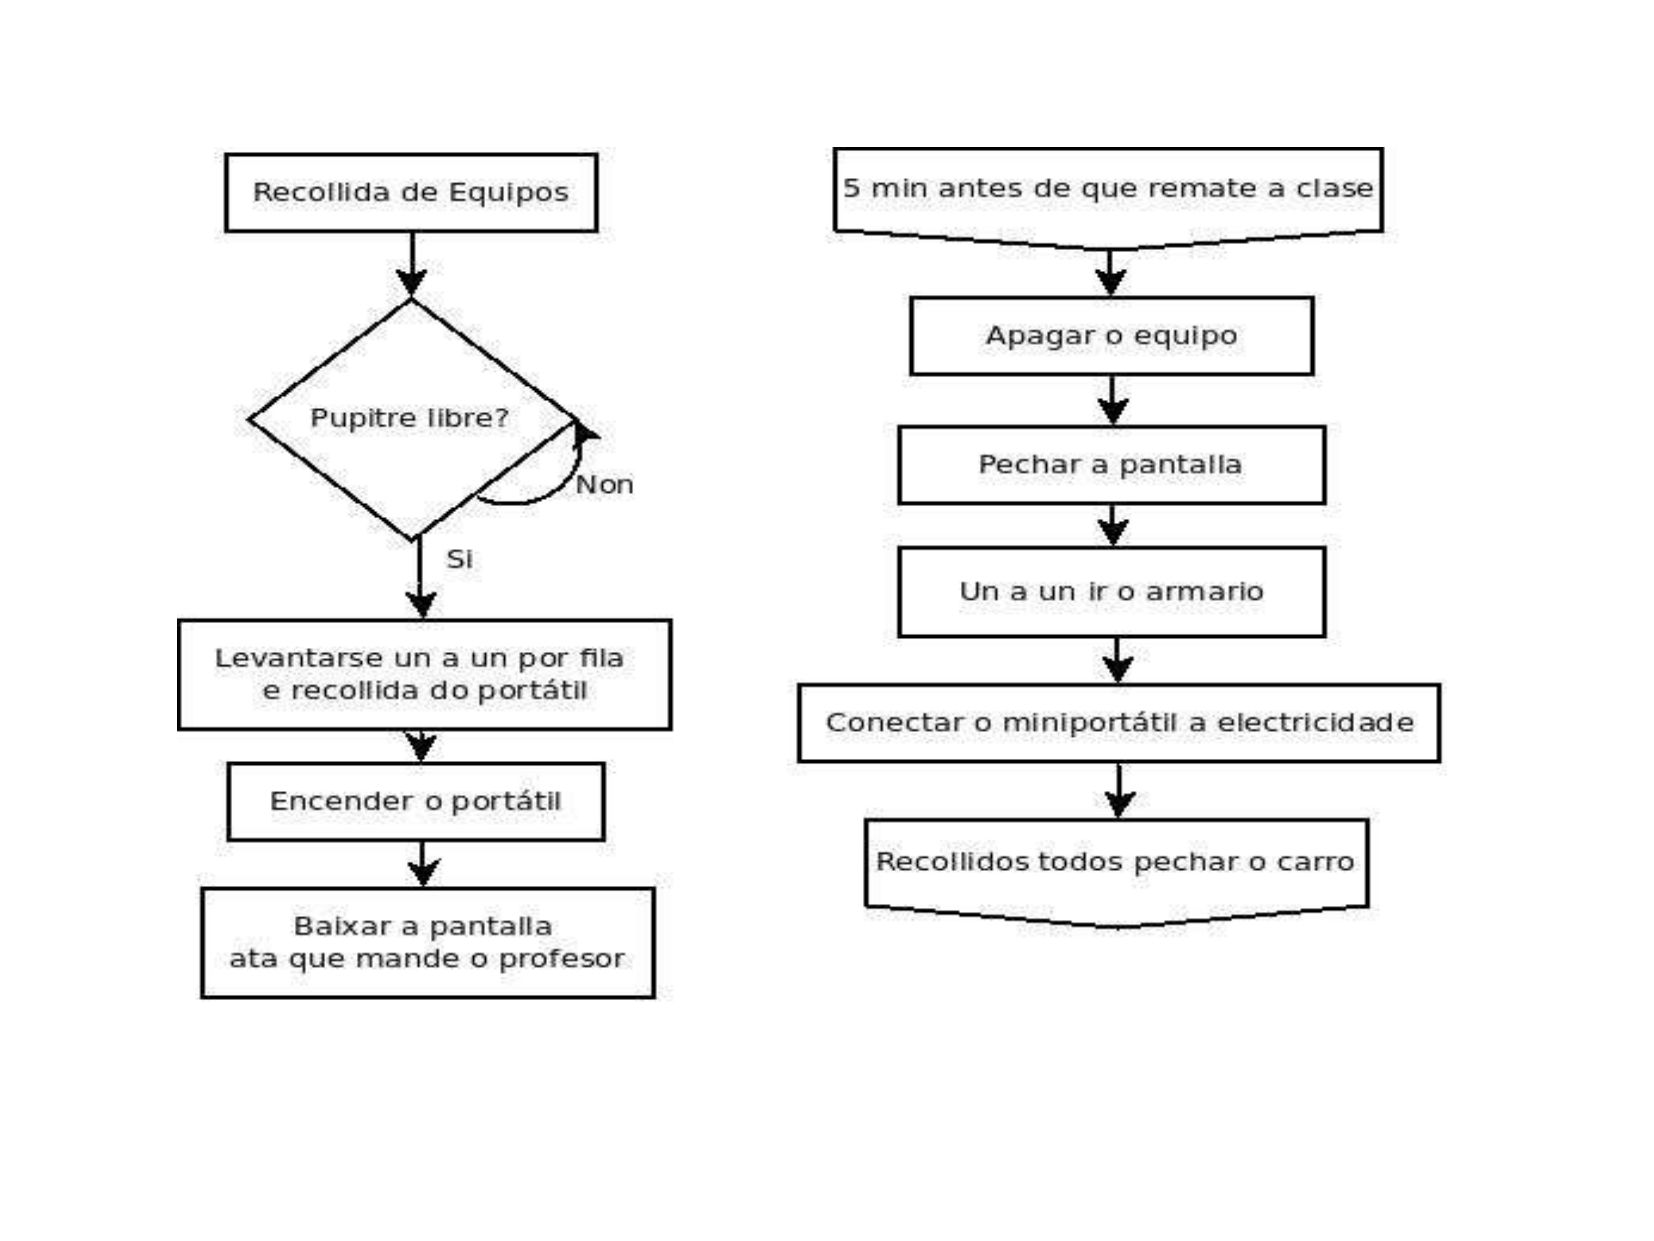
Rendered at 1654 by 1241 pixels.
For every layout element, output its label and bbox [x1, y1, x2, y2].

picture [177, 147, 1447, 1004]
